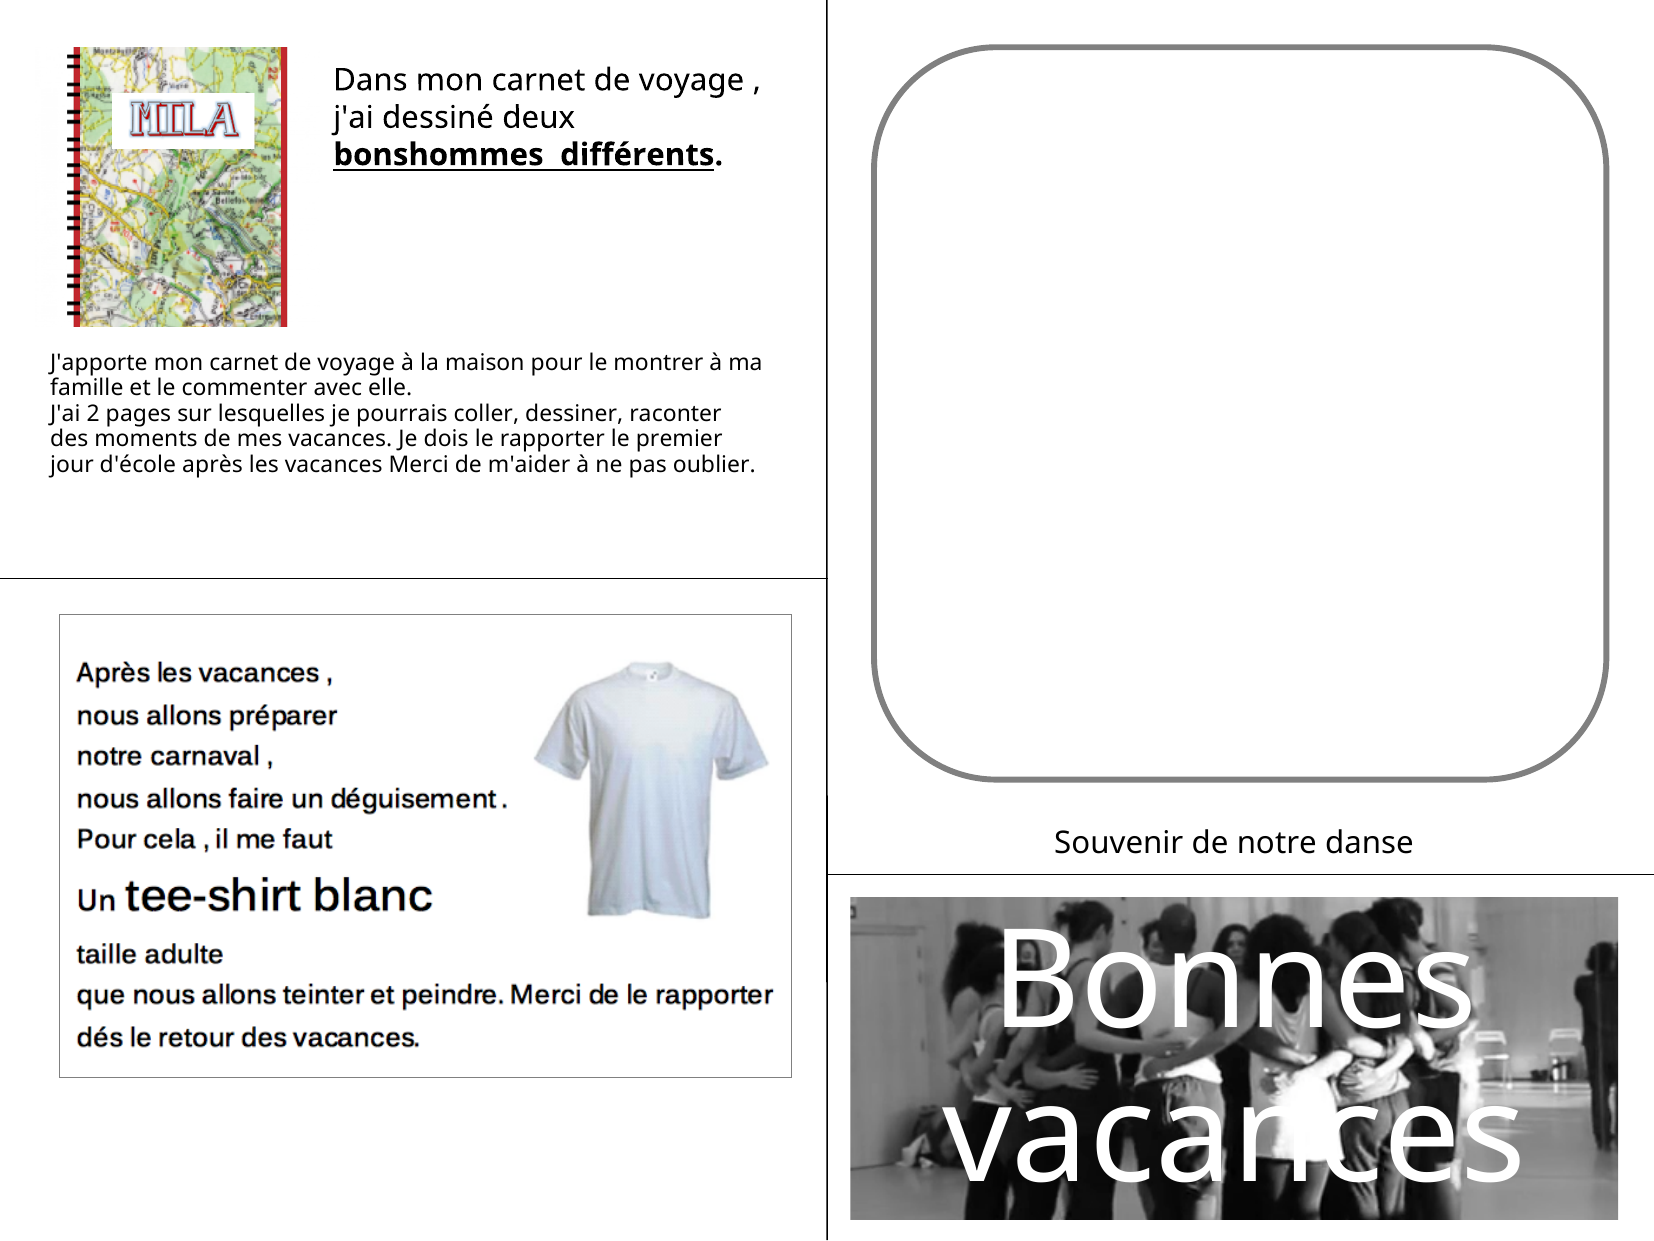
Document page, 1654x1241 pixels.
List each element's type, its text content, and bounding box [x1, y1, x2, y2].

text_box Souvenir de notre danse [921, 814, 1548, 868]
text_box J'apporte mon carnet de voyage à la maison pour le montrer à ma famille et le commenter avec elle. J'ai 2 pages sur lesquelles je pourrais coller, dessiner, raconter des moments de mes vacances. Je dois le rapporter le premier jour d'école après les vacances Merci de m'aider à ne pas oublier. [35, 342, 780, 562]
text_box Dans mon carnet de voyage , j'ai dessiné deux bonshommes différents. [320, 51, 780, 319]
picture [59, 614, 792, 1078]
text_box Bonnes vacances [850, 897, 1619, 1220]
picture [35, 47, 320, 327]
